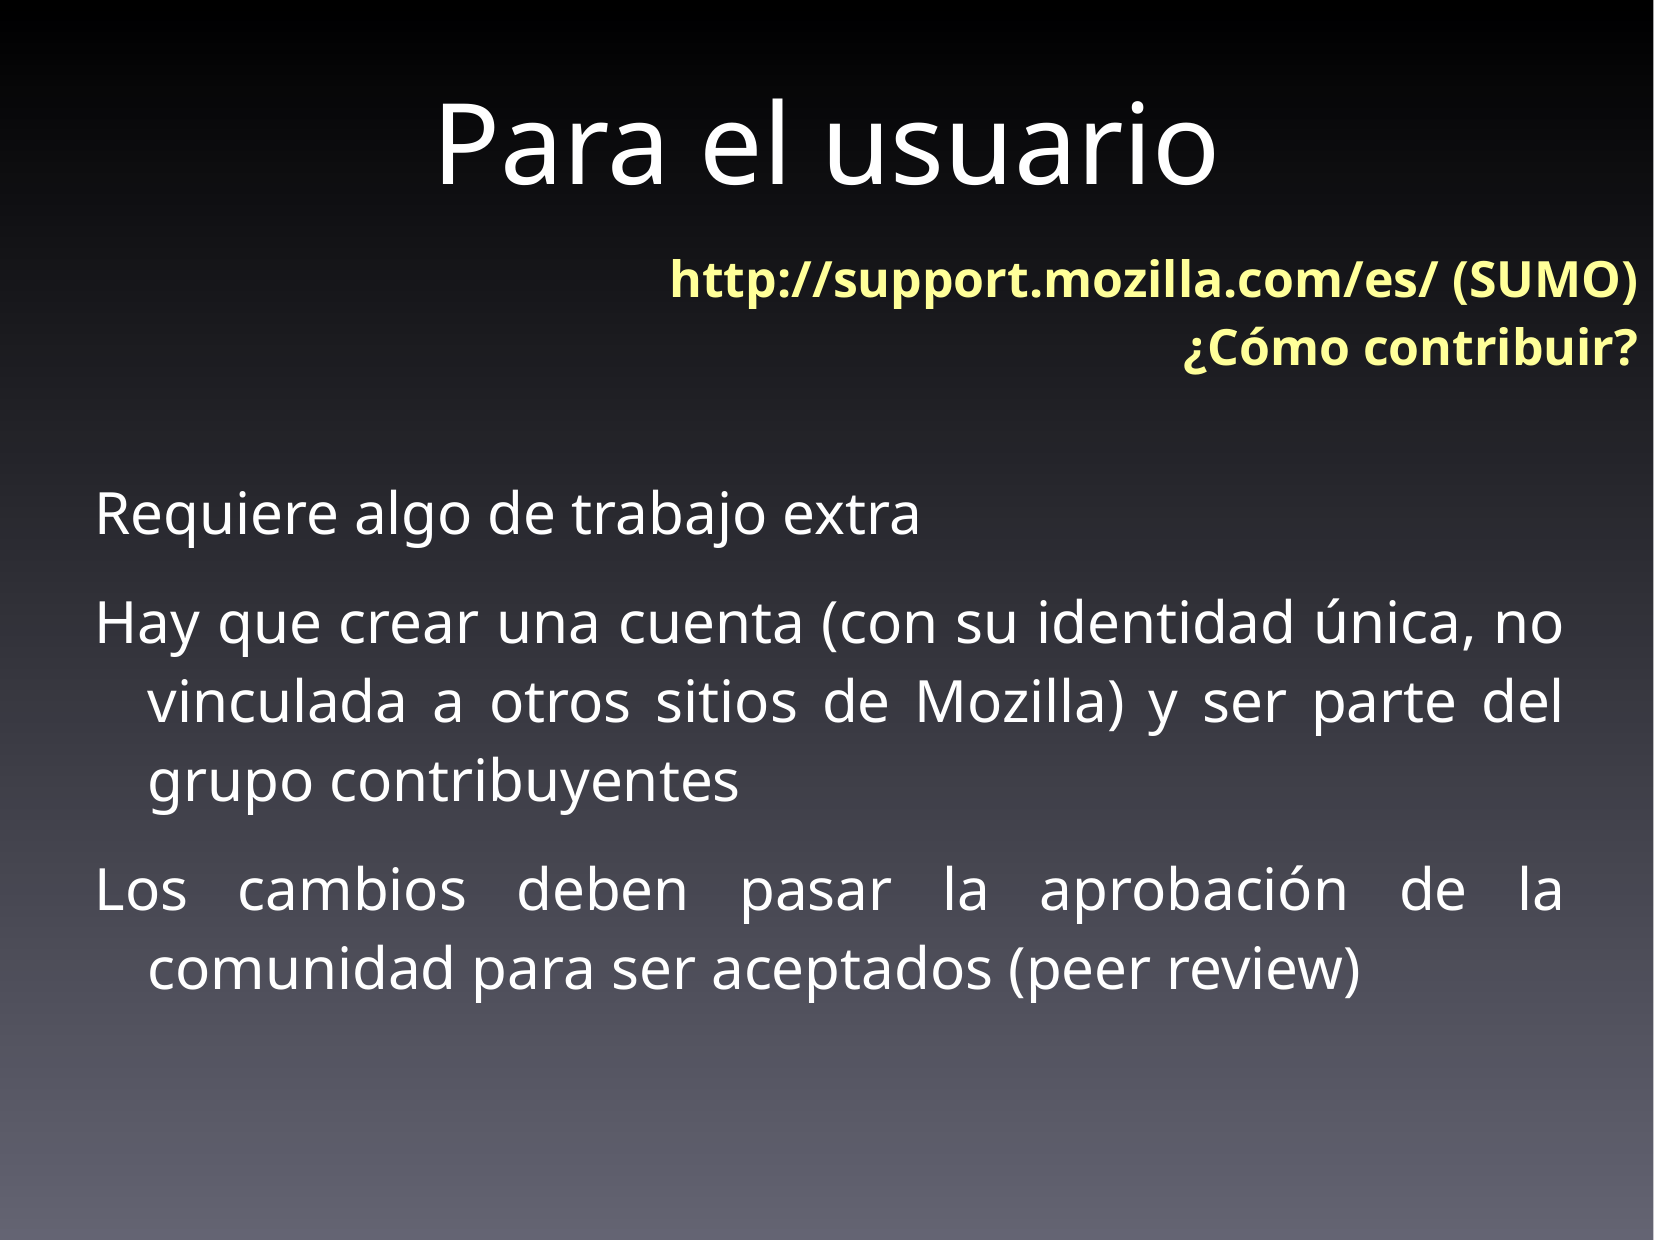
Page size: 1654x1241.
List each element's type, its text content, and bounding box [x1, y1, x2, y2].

title Para el usuario [469, 70, 1184, 212]
list Requiere algo de trabajo extra Hay que crear una cuenta (con su identidad única, no vinculada a otros sitios de Mozilla) y ser parte del grupo contribuyentes Los cambios deben pasar la aprobación de la comunidad para ser aceptados (peer review) [76, 472, 1565, 1004]
text_box http://support.mozilla.com/es/ (SUMO) ¿Cómo contribuir? [0, 236, 1654, 367]
